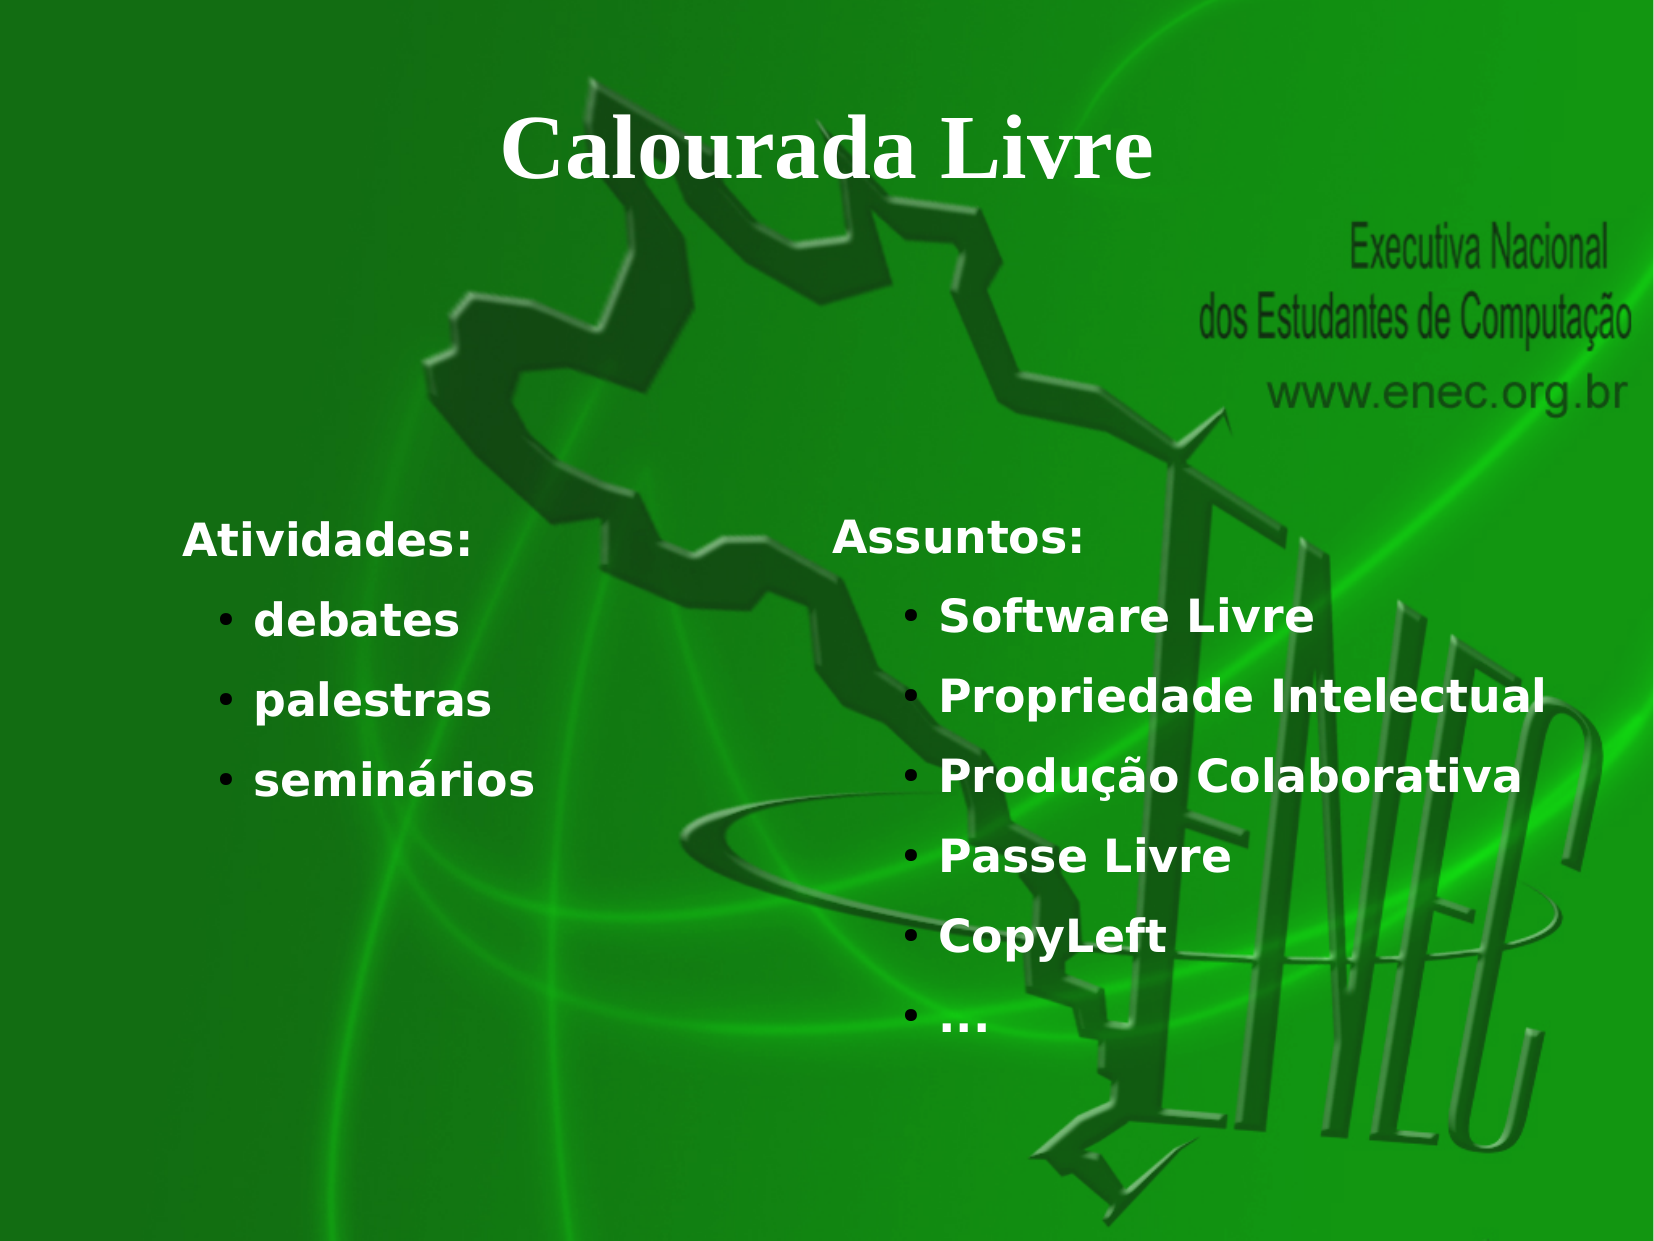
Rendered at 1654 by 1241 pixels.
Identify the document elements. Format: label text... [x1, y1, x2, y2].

text_box Atividades: debates palestras seminários [111, 230, 1524, 1012]
picture [0, 0, 1654, 1241]
text_box Assuntos: Software Livre Propriedade Intelectual Produção Colaborativa Passe Livre CopyLeft ... [832, 372, 1654, 1155]
title Calourada Livre [121, 43, 1534, 252]
